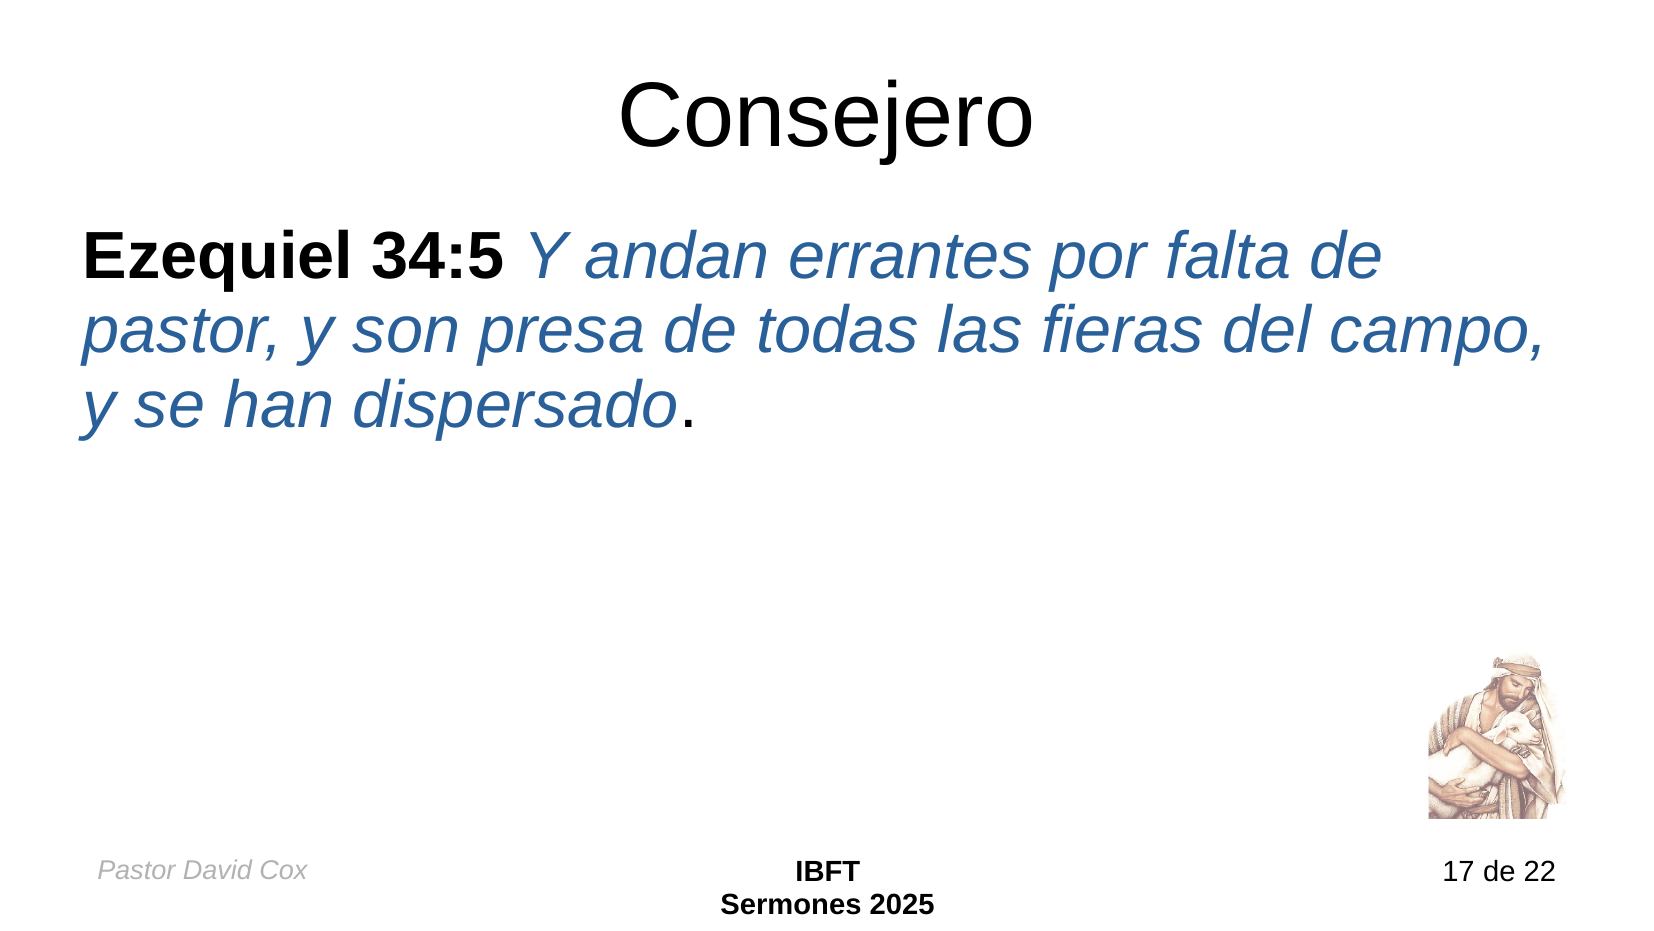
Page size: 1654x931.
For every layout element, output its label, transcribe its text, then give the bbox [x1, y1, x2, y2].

picture [1426, 758, 1571, 819]
title Consejero [82, 37, 1571, 193]
list Ezequiel 34:5 Y andan errantes por falta de pastor, y son presa de todas las fieras del campo, y se han dispersado. [82, 217, 1571, 758]
